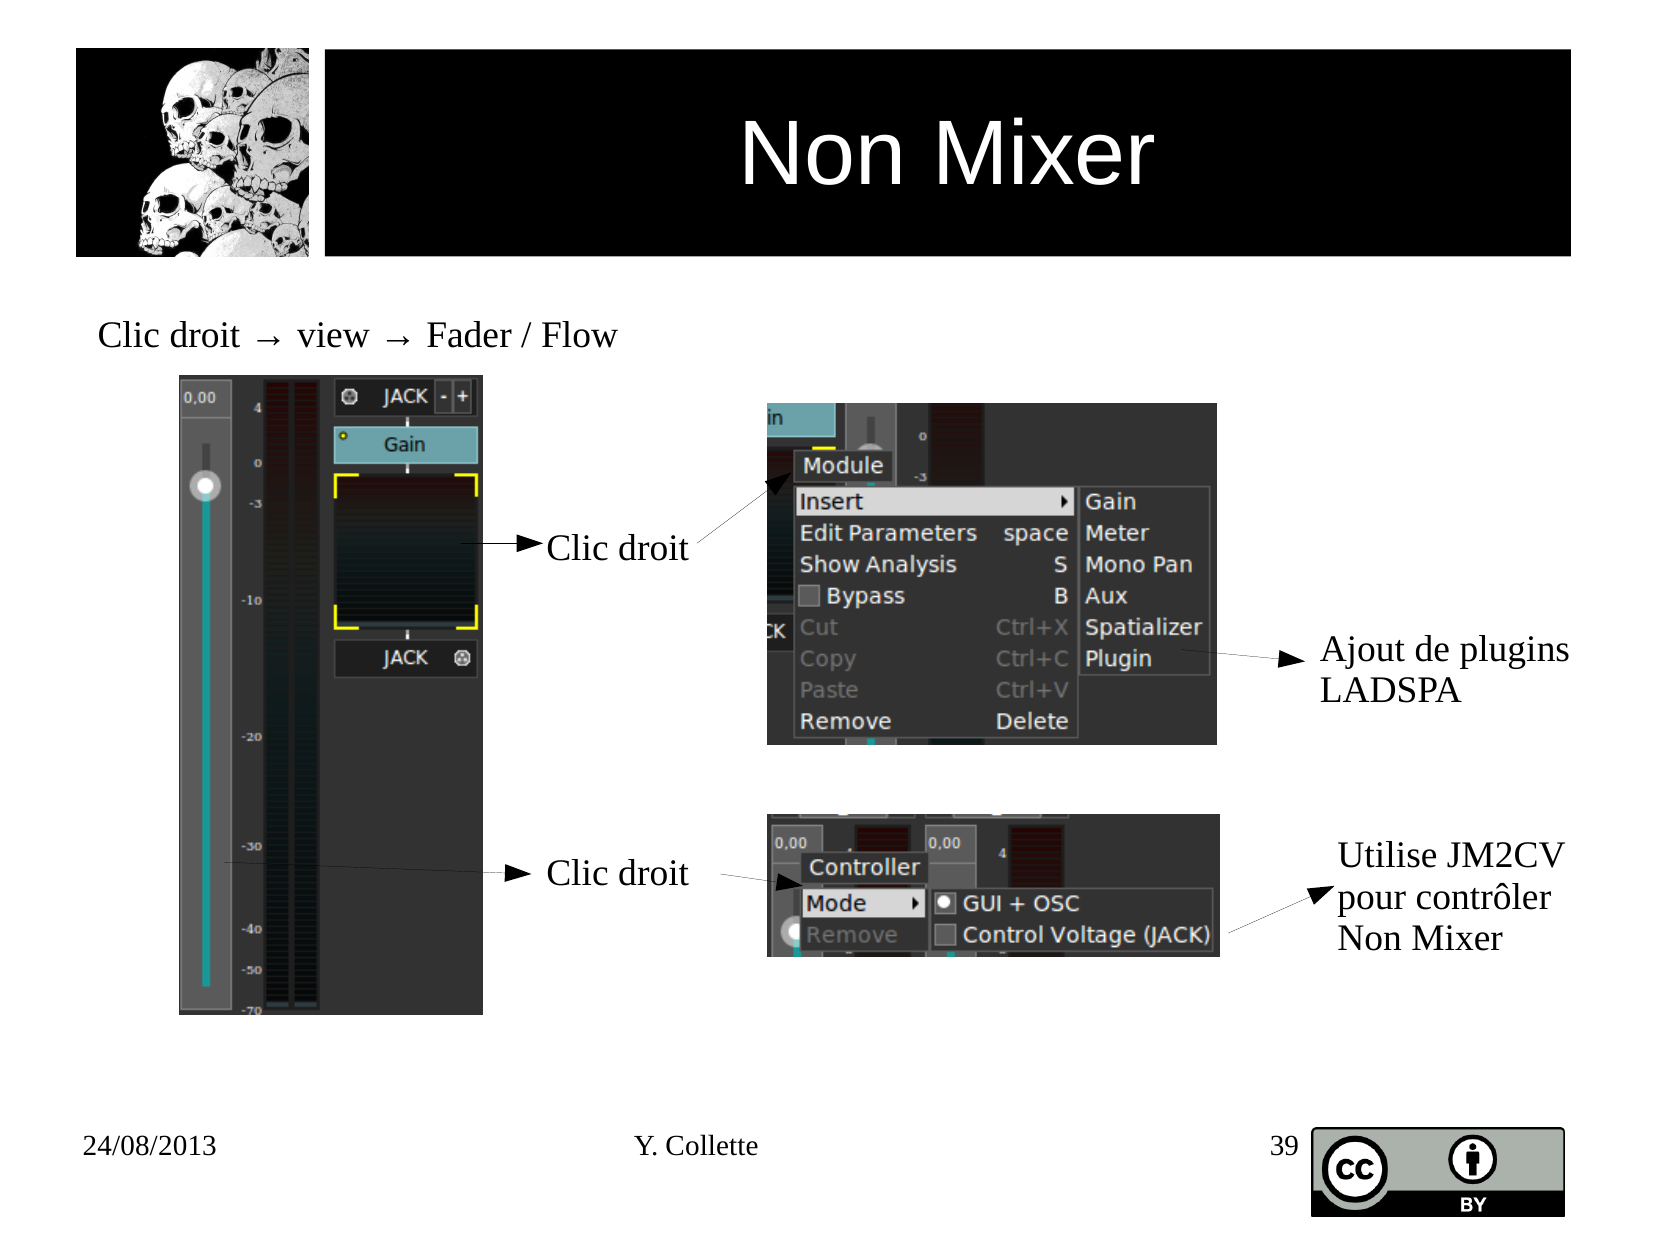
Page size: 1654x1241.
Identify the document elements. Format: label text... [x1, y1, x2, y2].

text_box Ajout de plugins LADSPA [1305, 620, 1601, 727]
picture [1311, 1127, 1565, 1217]
picture [767, 403, 1217, 745]
text_box Clic droit [531, 844, 721, 901]
picture [76, 48, 309, 257]
picture [767, 814, 1220, 958]
text_box Clic droit → view → Fader / Flow [82, 307, 650, 367]
title Non Mixer [324, 49, 1571, 257]
text_box Utilise JM2CV pour contrôler Non Mixer [1322, 826, 1595, 967]
picture [179, 375, 483, 1015]
text_box Clic droit [531, 519, 721, 577]
